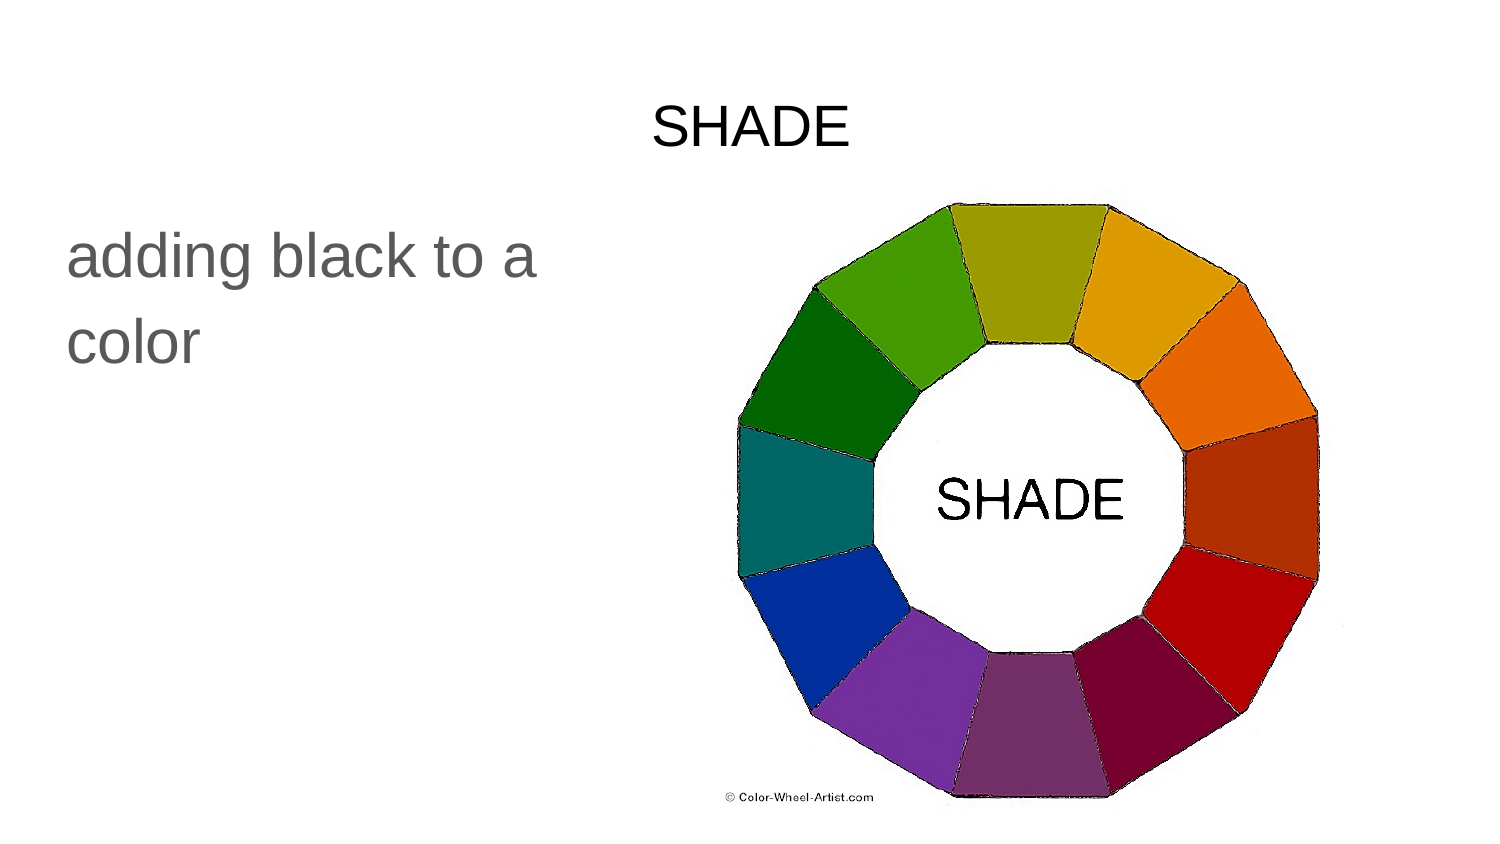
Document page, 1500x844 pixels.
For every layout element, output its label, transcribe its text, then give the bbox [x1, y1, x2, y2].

picture [717, 188, 1345, 816]
title SHADE [51, 72, 1449, 167]
list adding black to a color [51, 189, 669, 750]
